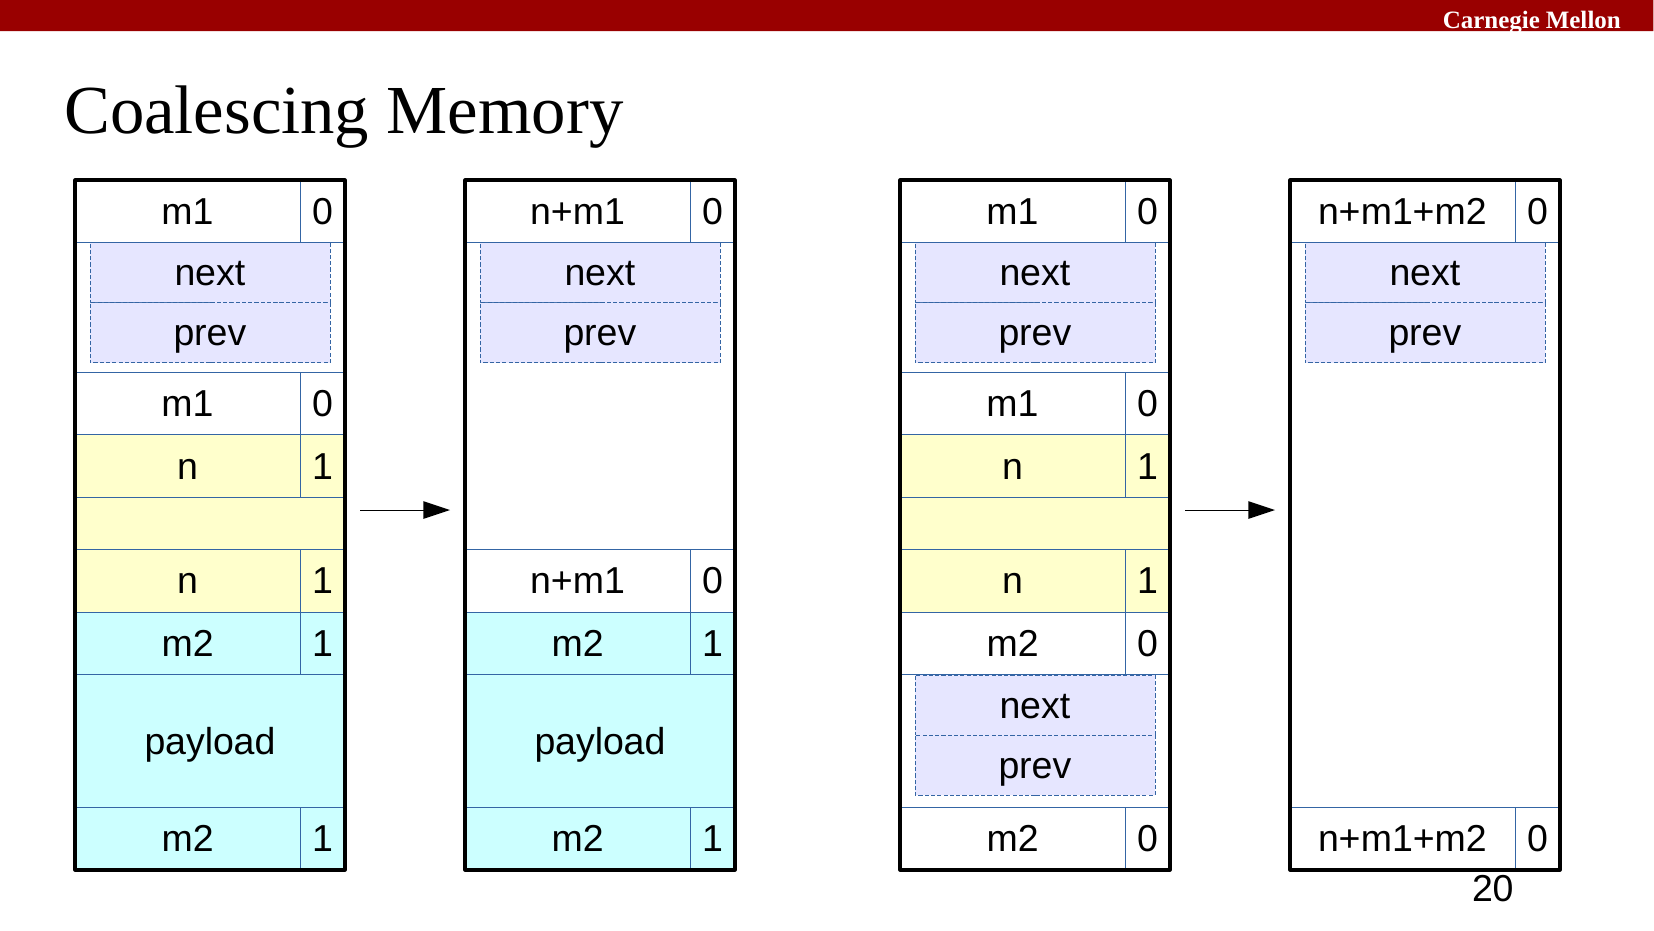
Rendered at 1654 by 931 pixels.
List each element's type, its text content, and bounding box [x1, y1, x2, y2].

text_box 0 [300, 372, 343, 434]
text_box 1 [690, 808, 733, 868]
text_box payload [77, 674, 343, 808]
text_box m2 [77, 808, 300, 868]
text_box [902, 497, 1168, 550]
text_box m1 [77, 372, 300, 434]
text_box prev [1305, 302, 1546, 363]
text_box next [1305, 243, 1546, 302]
text_box m2 [77, 613, 300, 674]
text_box 0 [1125, 372, 1168, 434]
text_box 0 [1515, 182, 1558, 243]
text_box n [902, 550, 1125, 613]
text_box m2 [467, 808, 690, 868]
text_box n [77, 550, 300, 613]
text_box n+m1 [467, 549, 690, 613]
text_box m2 [467, 613, 690, 674]
text_box n [902, 434, 1125, 497]
text_box n+m1 [467, 182, 690, 243]
text_box 1 [690, 613, 733, 674]
text_box n+m1+m2 [1292, 807, 1515, 868]
text_box 0 [1515, 807, 1558, 868]
text_box prev [480, 302, 721, 363]
text_box m1 [77, 182, 300, 243]
text_box 1 [300, 613, 343, 674]
text_box n [77, 434, 300, 497]
text_box 1 [300, 434, 343, 497]
text_box 1 [1125, 434, 1168, 497]
text_box prev [915, 302, 1156, 363]
text_box next [915, 675, 1156, 735]
text_box prev [90, 302, 331, 363]
text_box m1 [902, 182, 1125, 243]
text_box m2 [902, 807, 1125, 868]
text_box prev [915, 735, 1156, 796]
text_box 0 [1125, 807, 1168, 868]
text_box 0 [1125, 613, 1168, 675]
text_box next [480, 243, 721, 302]
text_box next [915, 243, 1156, 302]
text_box n+m1+m2 [1292, 182, 1515, 243]
title Coalescing Memory [64, 58, 856, 163]
text_box 0 [690, 549, 733, 613]
text_box 1 [1125, 550, 1168, 613]
text_box m1 [902, 372, 1125, 434]
text_box [77, 497, 343, 550]
text_box 0 [1125, 182, 1168, 243]
text_box payload [467, 674, 733, 808]
text_box 1 [300, 808, 343, 868]
text_box m2 [902, 613, 1125, 675]
text_box 1 [300, 550, 343, 613]
text_box next [90, 243, 331, 302]
text_box 0 [300, 182, 343, 243]
text_box 0 [690, 182, 733, 243]
